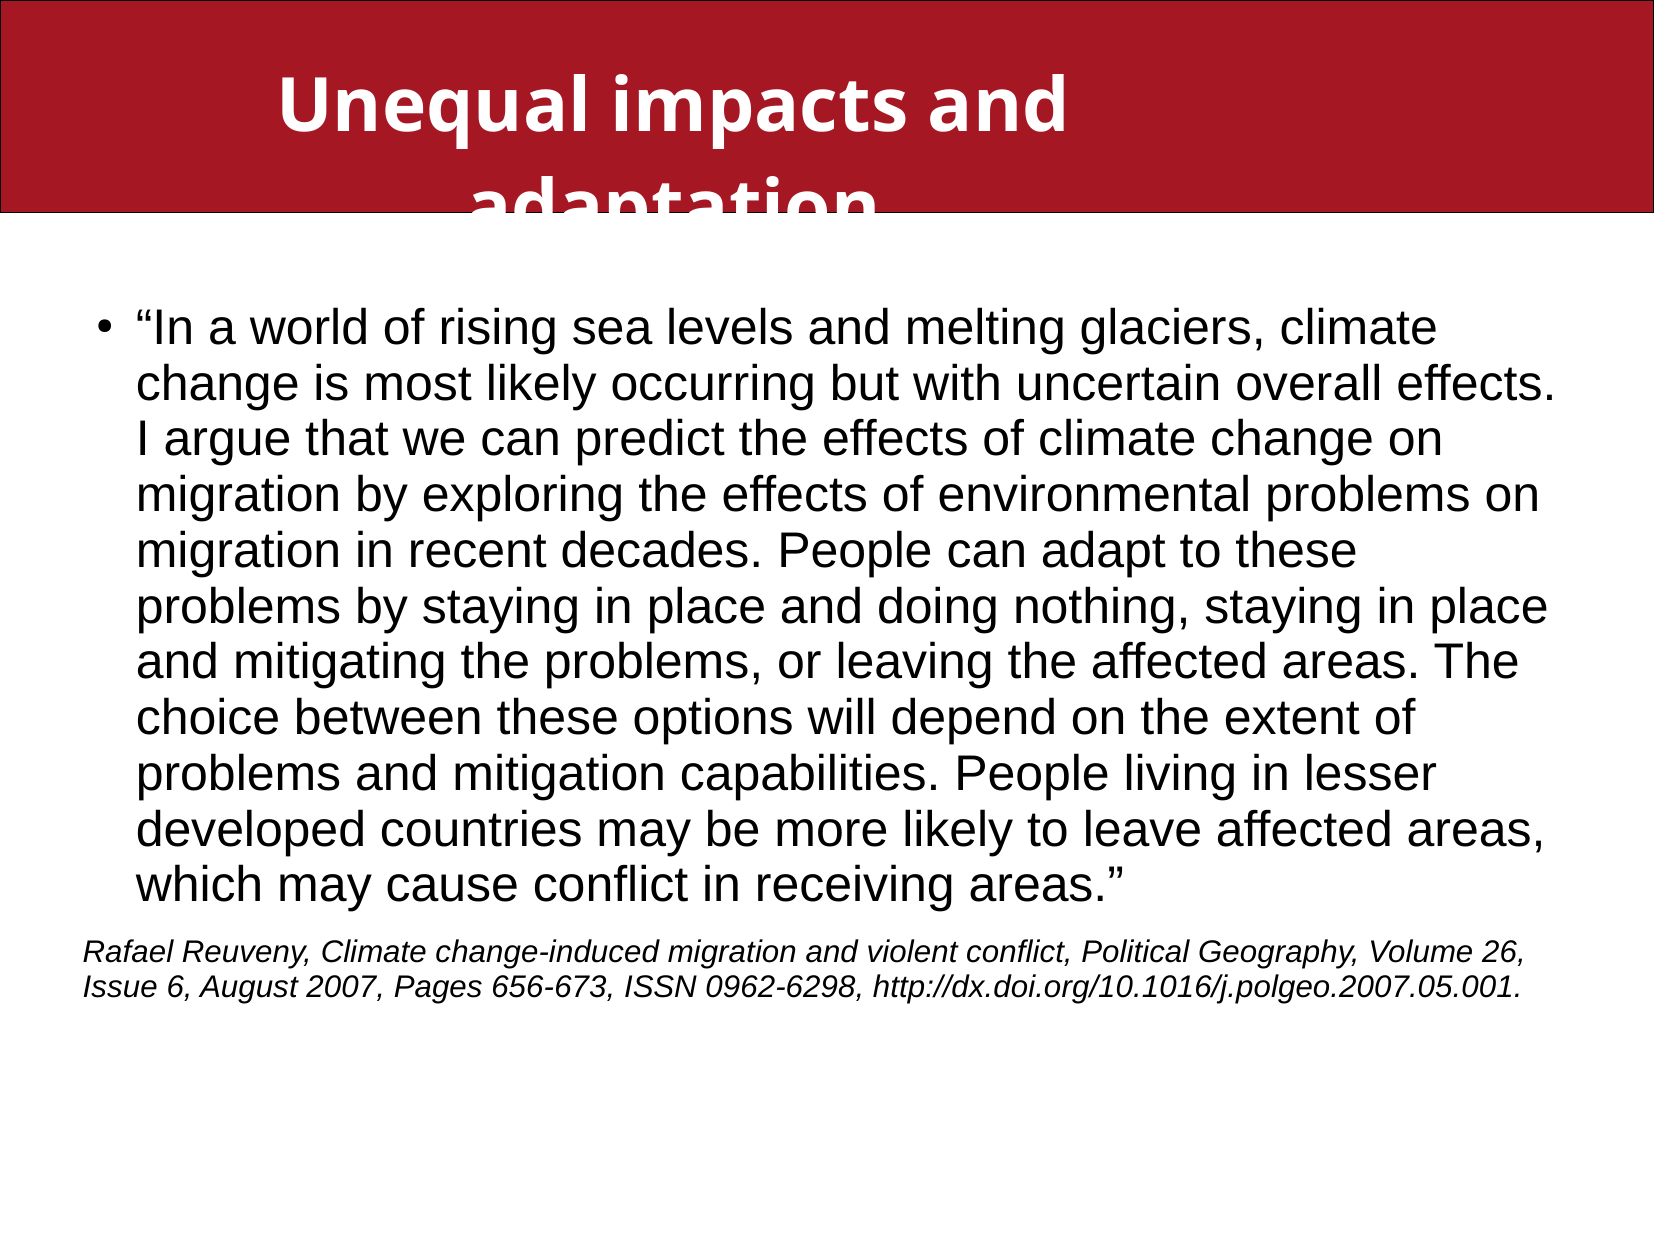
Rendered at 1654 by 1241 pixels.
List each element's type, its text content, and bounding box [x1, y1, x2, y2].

title Unequal impacts and adaptation [82, 94, 1264, 213]
list “In a world of rising sea levels and melting glaciers, climate change is most likely occurring but with uncertain overall effects. I argue that we can predict the effects of climate change on migration by exploring the effects of environmental problems on migration in recent decades. People can adapt to these problems by staying in place and doing nothing, staying in place and mitigating the problems, or leaving the affected areas. The choice between these options will depend on the extent of problems and mitigation capabilities. People living in lesser developed countries may be more likely to leave affected areas, which may cause conflict in receiving areas.” Rafael Reuveny, Climate change-induced migration and violent conflict, Political Geography, Volume 26, Issue 6, August 2007, Pages 656-673, ISSN 0962-6298, http://dx.doi.org/10.1016/j.polgeo.2007.05.001. [82, 299, 1571, 1019]
